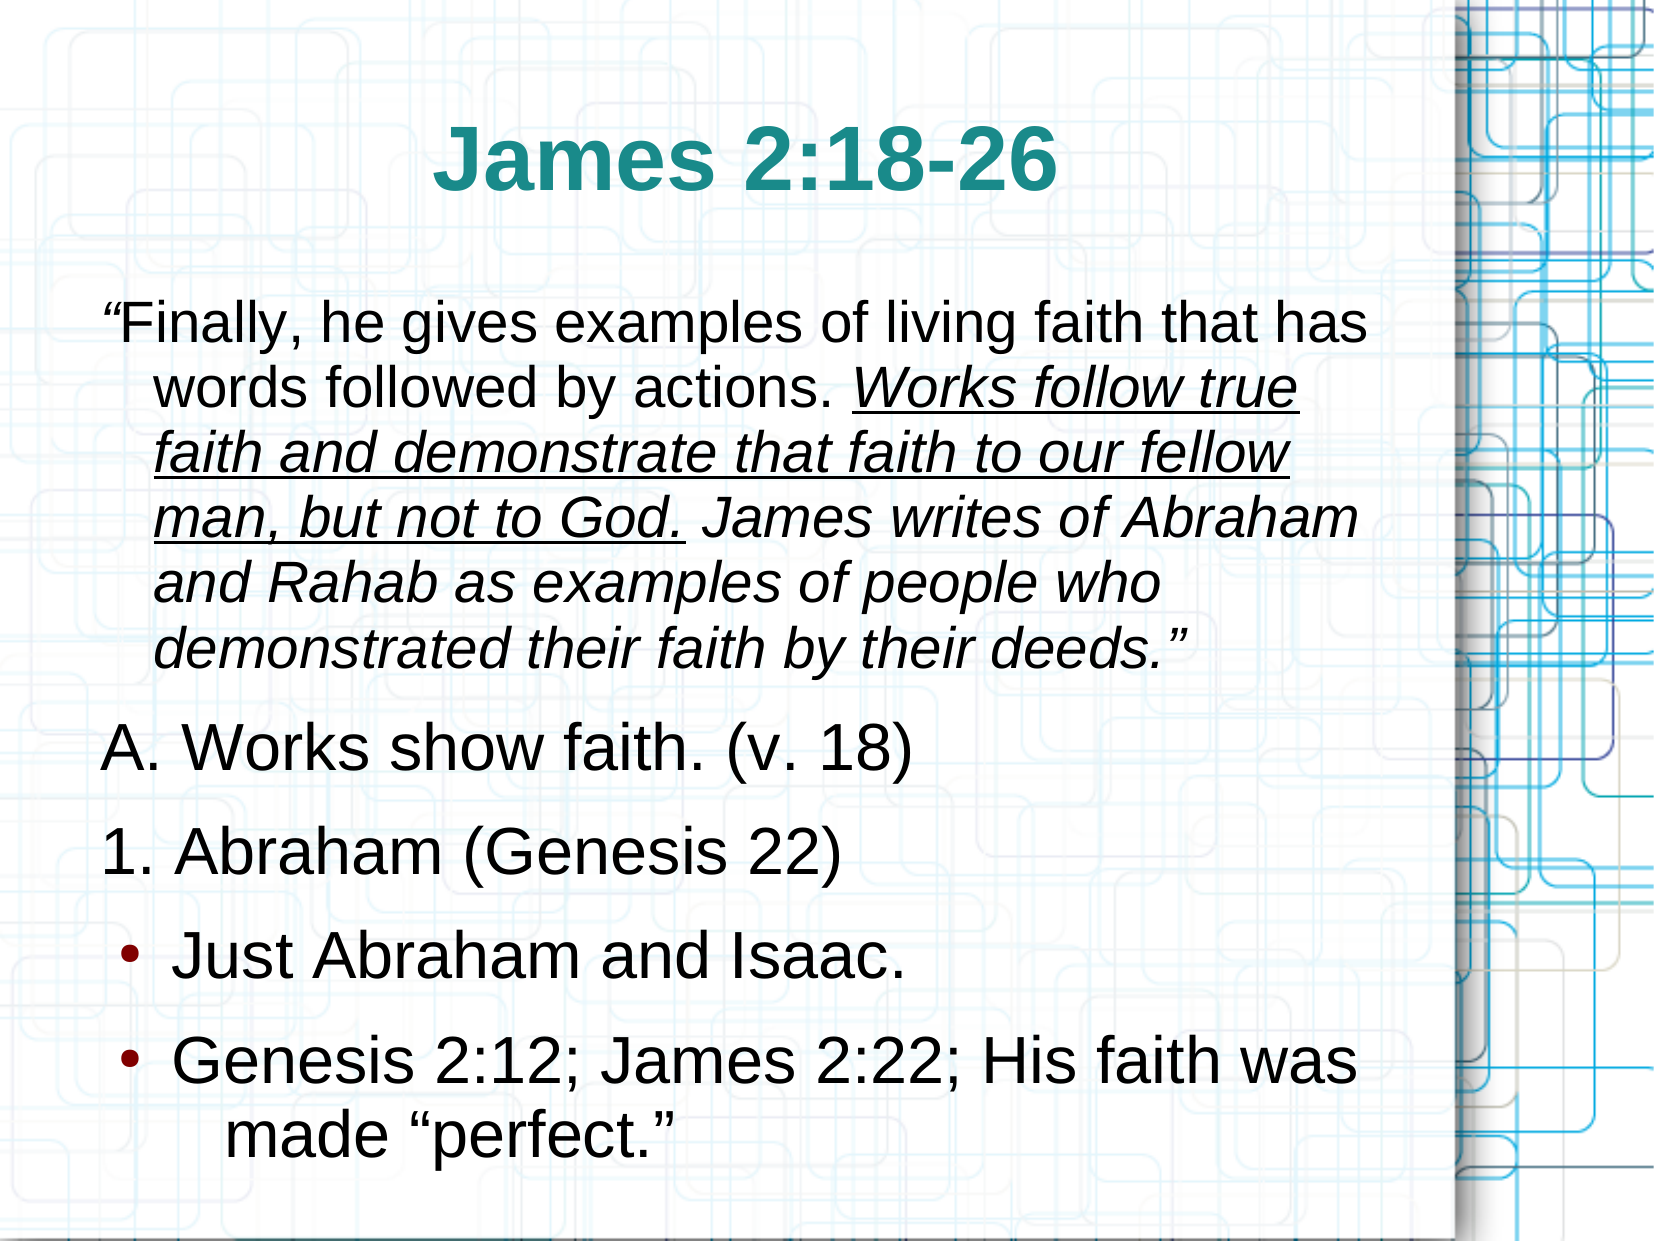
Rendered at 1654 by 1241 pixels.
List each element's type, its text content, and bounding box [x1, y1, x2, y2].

title James 2:18-26 [66, 55, 1426, 263]
list “Finally, he gives examples of living faith that has words followed by actions. Works follow true faith and demonstrate that faith to our fellow man, but not to God. James writes of Abraham and Rahab as examples of people who demonstrated their faith by their deeds.” A. Works show faith. (v. 18) 1. Abraham (Genesis 22) Just Abraham and Isaac. Genesis 2:12; James 2:22; His faith was made “perfect.” [82, 290, 1418, 1241]
picture [0, 0, 1654, 1241]
